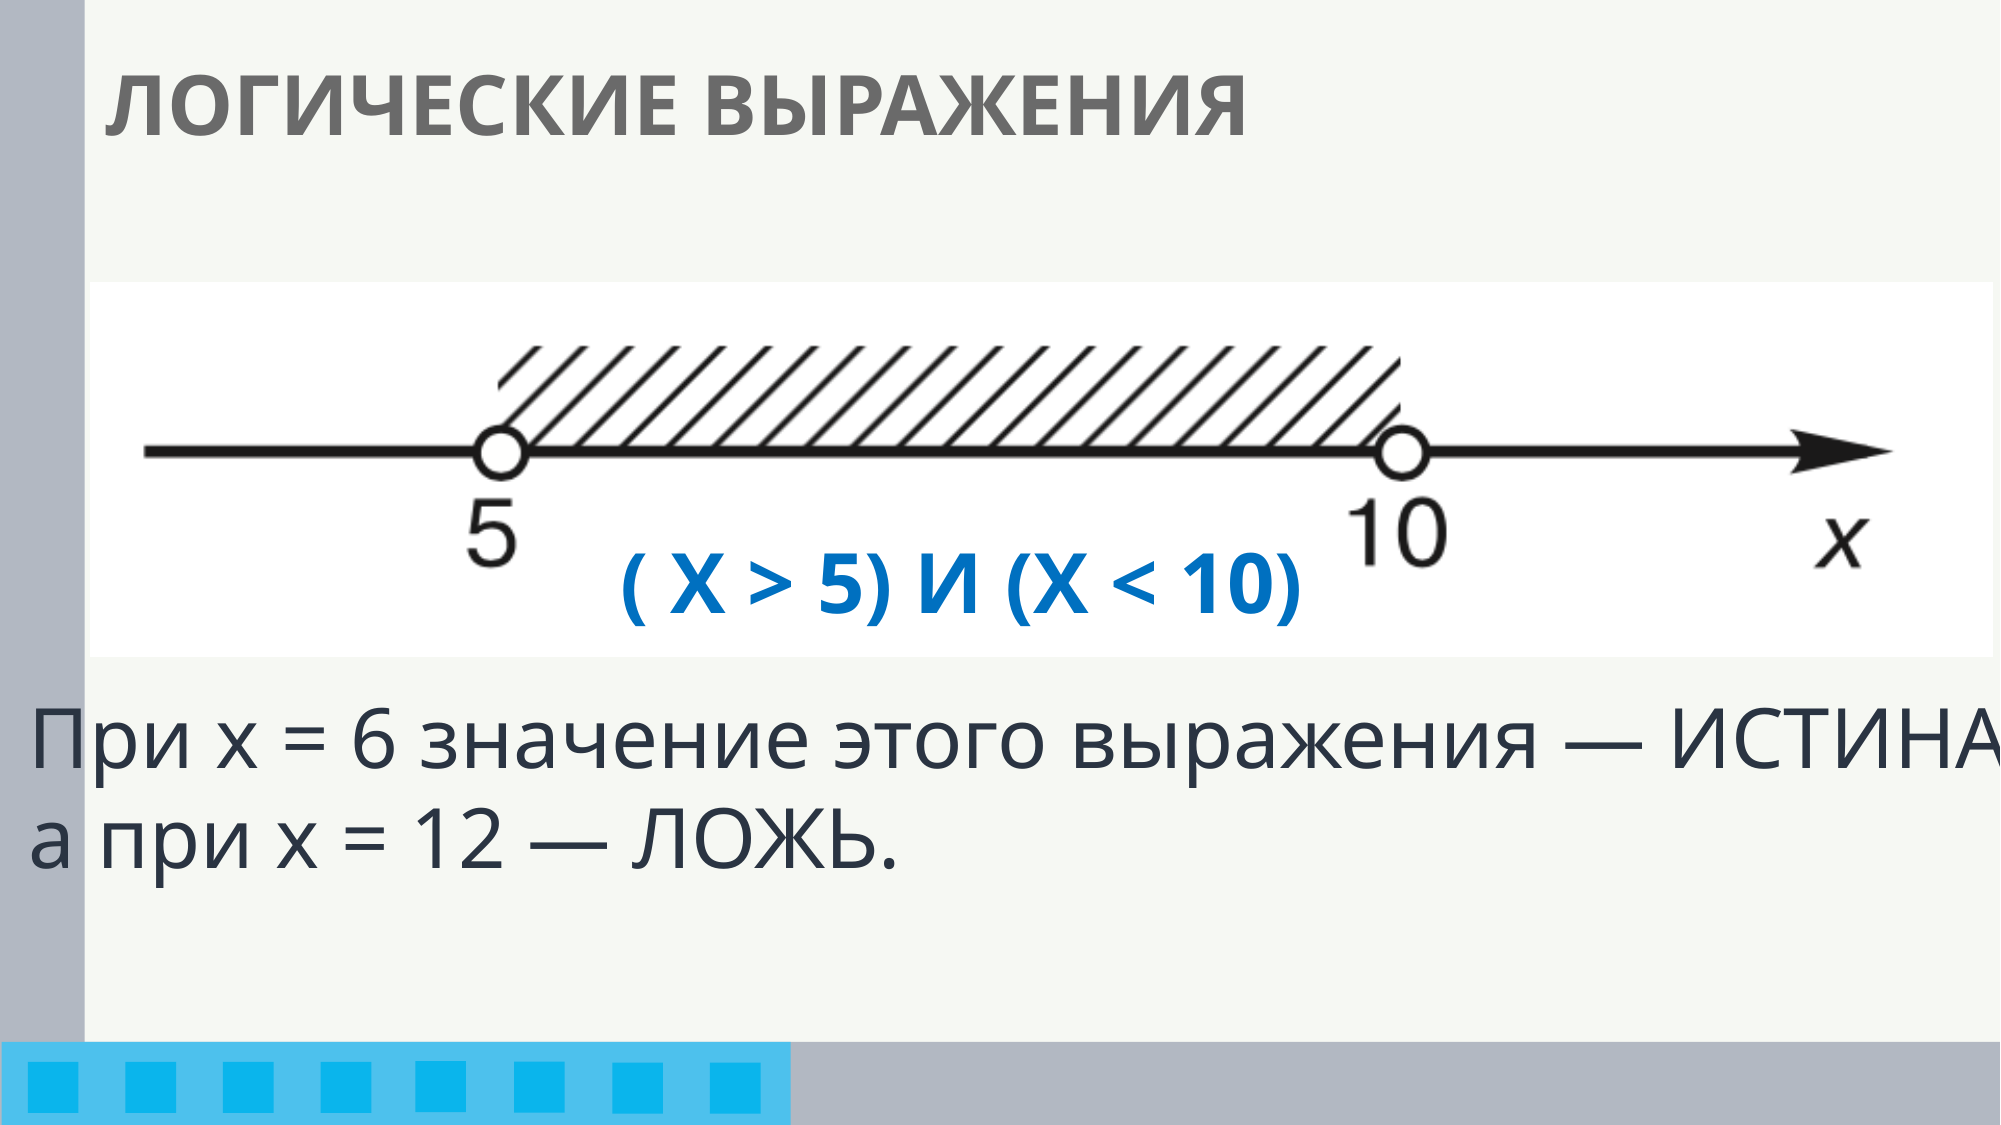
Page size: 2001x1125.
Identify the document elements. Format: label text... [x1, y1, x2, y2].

picture [90, 282, 1993, 658]
text_box ( X > 5) И (X < 10) [605, 523, 1318, 638]
text_box При х = 6 значение этого выражения — ИСТИНА, а при х = 12 — ЛОЖЬ. [14, 677, 2000, 893]
title ЛОГИЧЕСКИЕ ВЫРАЖЕНИЯ [90, 0, 1872, 218]
